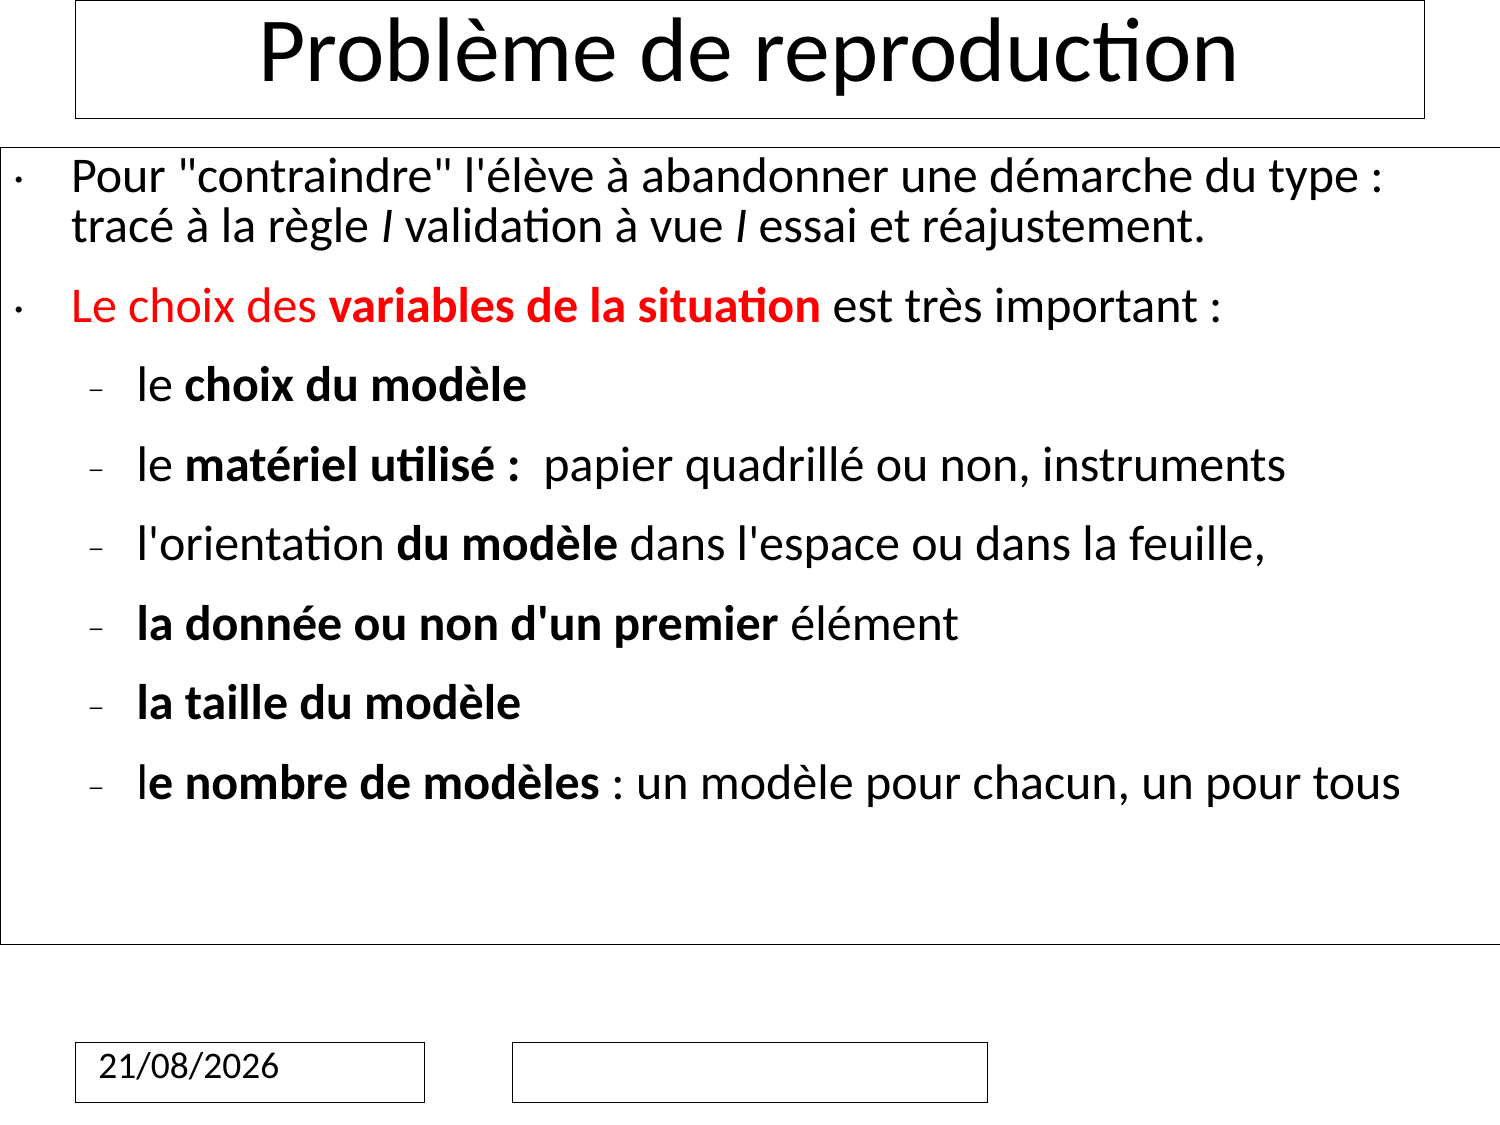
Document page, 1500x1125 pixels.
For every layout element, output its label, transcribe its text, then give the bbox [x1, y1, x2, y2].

title Problème de reproduction [75, 0, 1425, 119]
list Pour "contraindre" l'élève à abandonner une démarche du type : tracé à la règle I validation à vue I essai et réajustement. Le choix des variables de la situation est très important : le choix du modèle le matériel utilisé : papier quadrillé ou non, instruments l'orientation du modèle dans l'espace ou dans la feuille, la donnée ou non d'un premier élément la taille du modèle le nombre de modèles : un modèle pour chacun, un pour tous [0, 147, 1500, 945]
